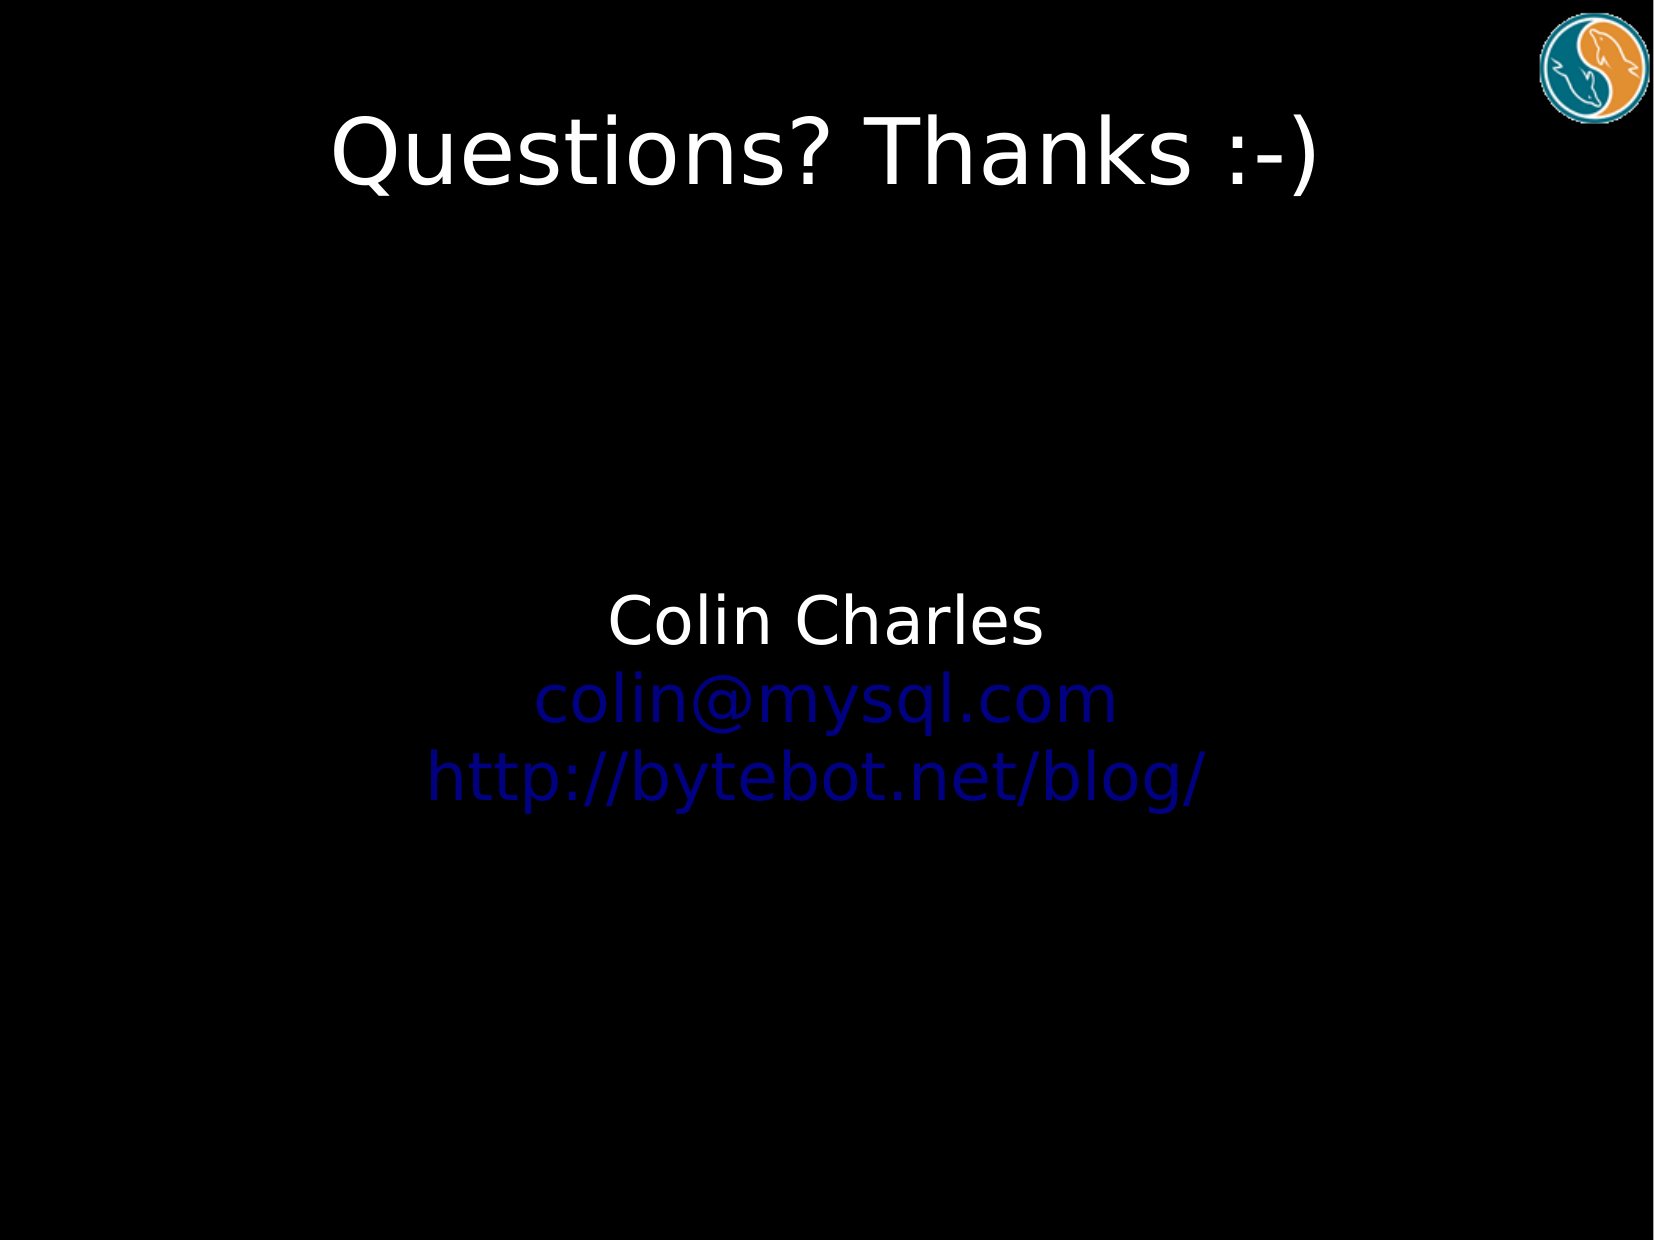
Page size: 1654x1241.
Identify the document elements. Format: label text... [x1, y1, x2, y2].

picture [1501, 4, 1654, 130]
title Questions? Thanks :-) [82, 49, 1571, 257]
subtitle Colin Charles colin@mysql.com http://bytebot.net/blog/ [82, 297, 1571, 1102]
